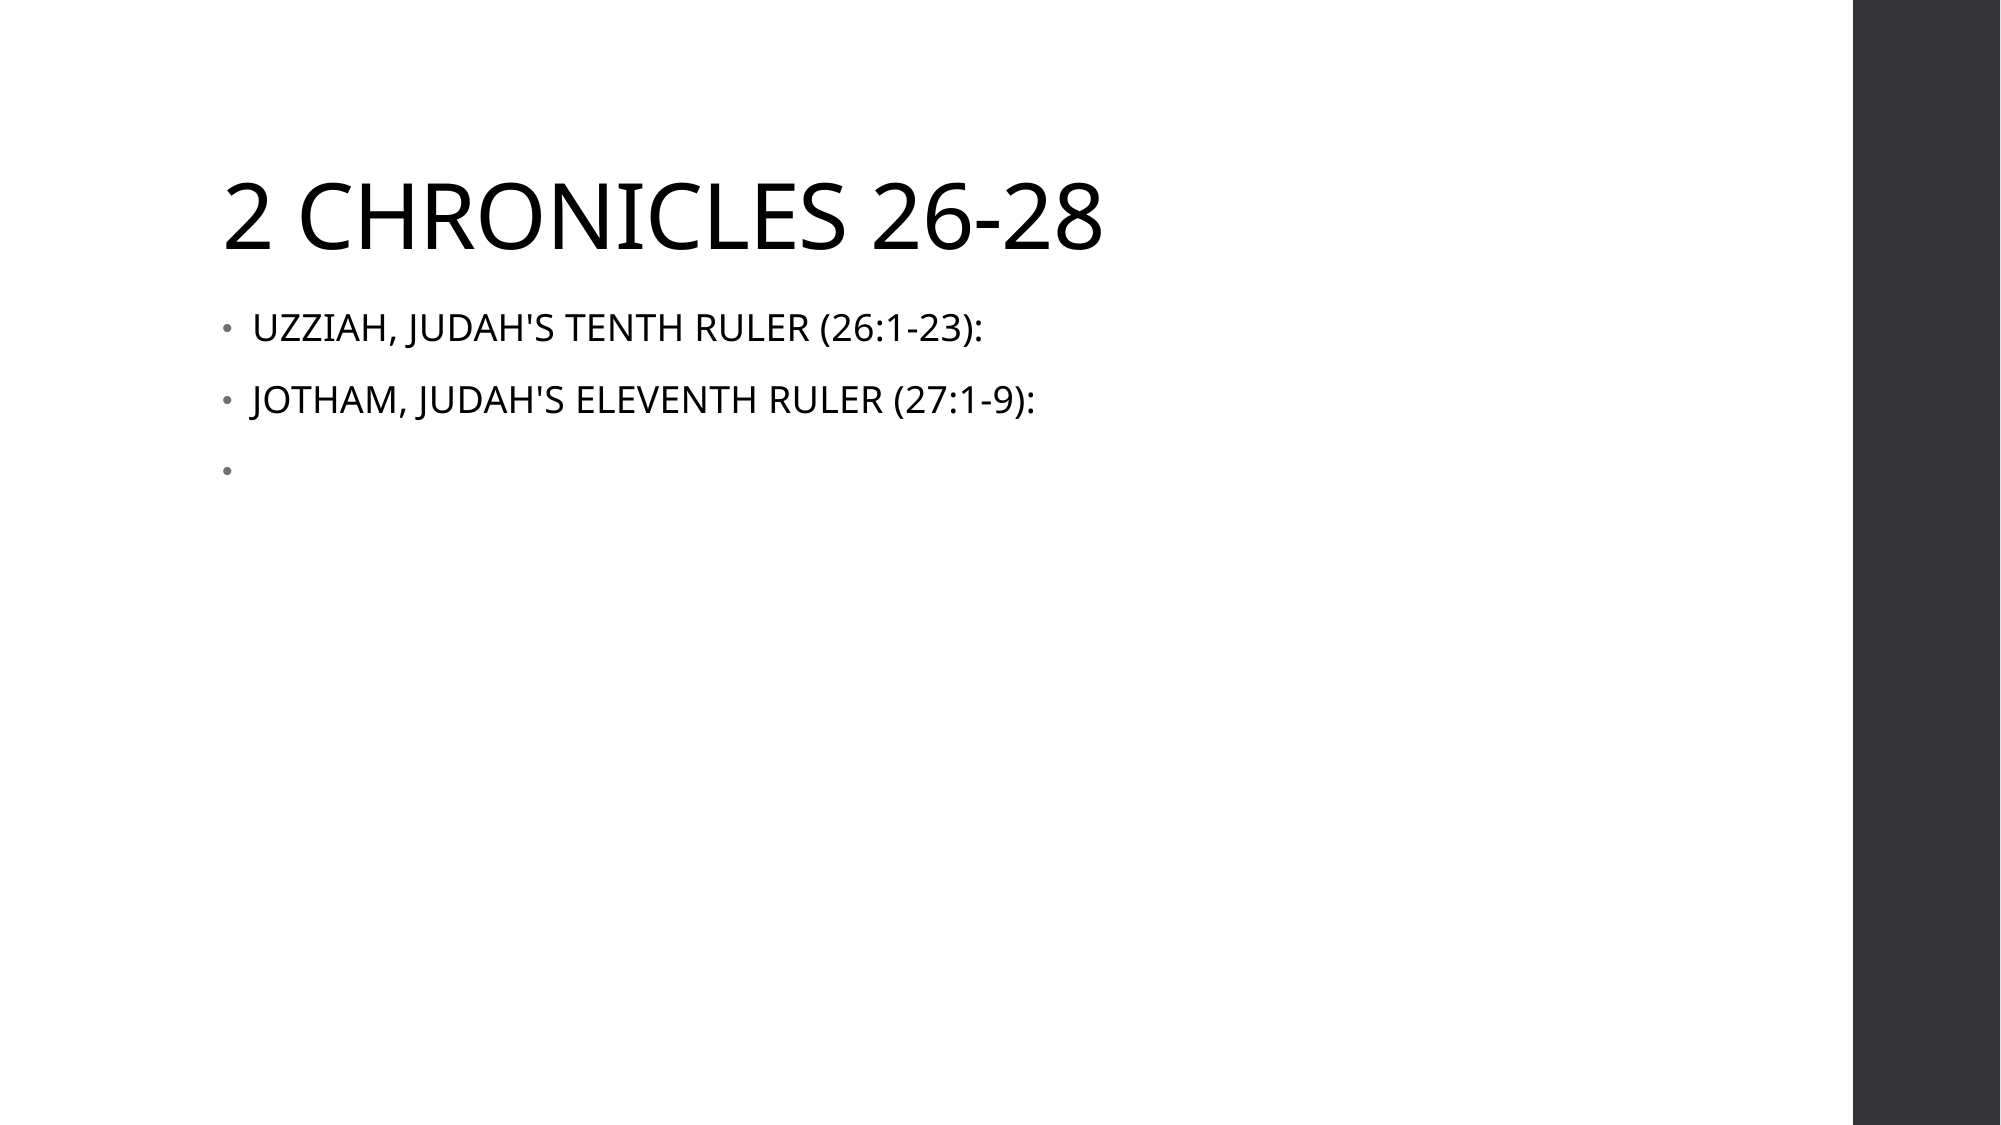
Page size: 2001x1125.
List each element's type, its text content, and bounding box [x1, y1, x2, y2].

title 2 CHRONICLES 26-28 [206, 60, 1797, 278]
list UZZIAH, JUDAH'S TENTH RULER (26:1-23): JOTHAM, JUDAH'S ELEVENTH RULER (27:1-9): [206, 299, 1617, 1014]
